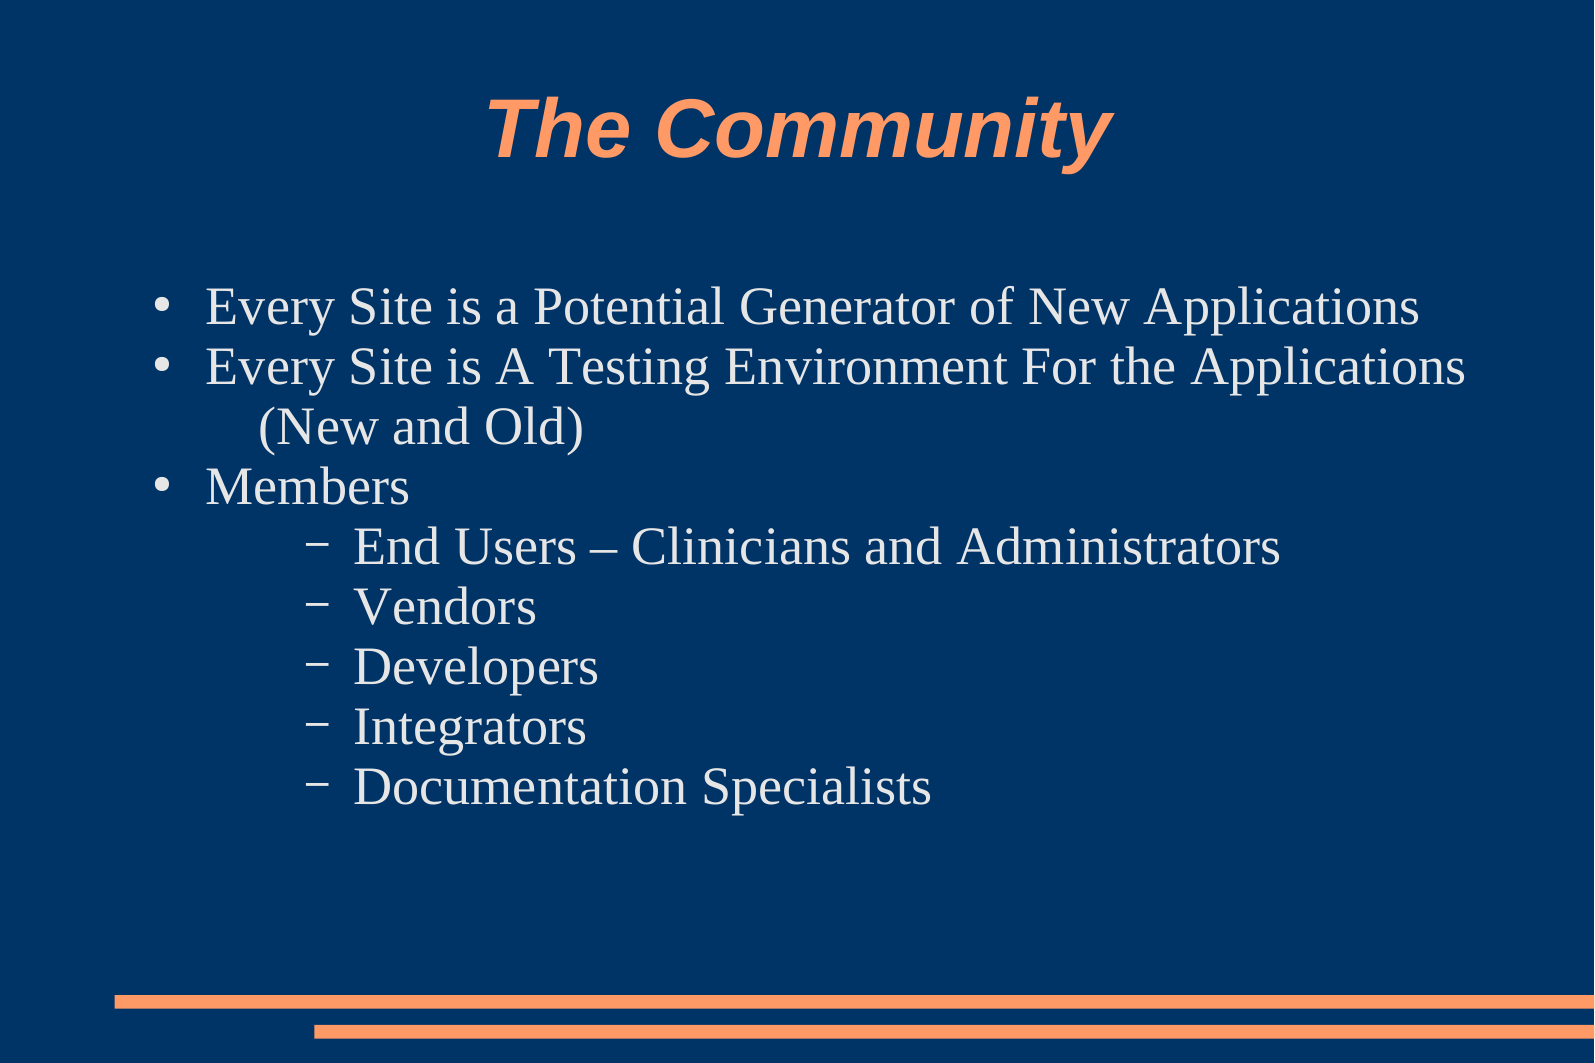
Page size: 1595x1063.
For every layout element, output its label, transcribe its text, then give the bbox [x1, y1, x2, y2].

list Every Site is a Potential Generator of New Applications Every Site is A Testing Environment For the Applications (New and Old) Members End Users – Clinicians and Administrators Vendors Developers Integrators Documentation Specialists [117, 276, 1505, 971]
title The Community [117, 39, 1479, 218]
